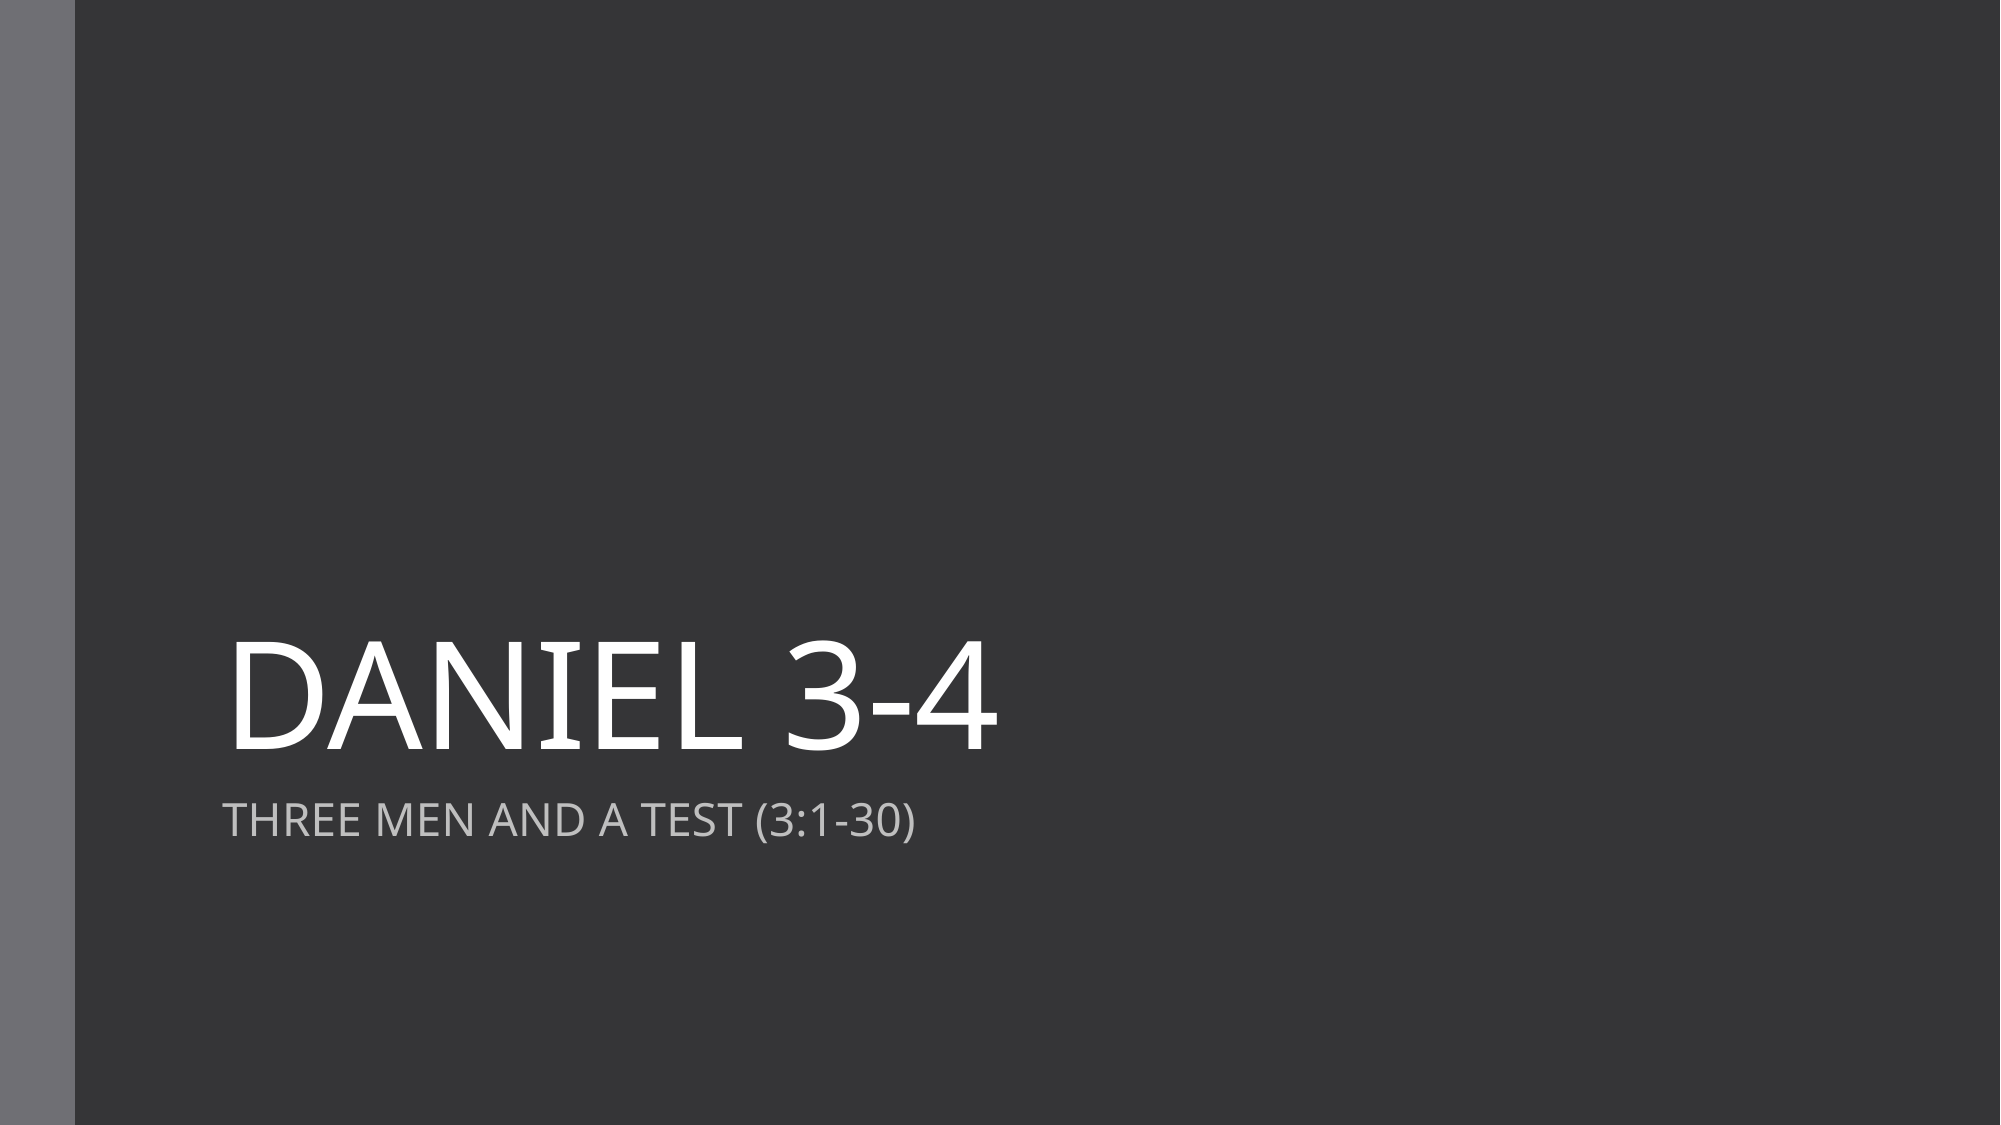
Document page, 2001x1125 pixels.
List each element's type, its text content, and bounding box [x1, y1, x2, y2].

subtitle THREE MEN AND A TEST (3:1-30) [206, 787, 1752, 1066]
title DANIEL 3-4 [206, 124, 1752, 787]
